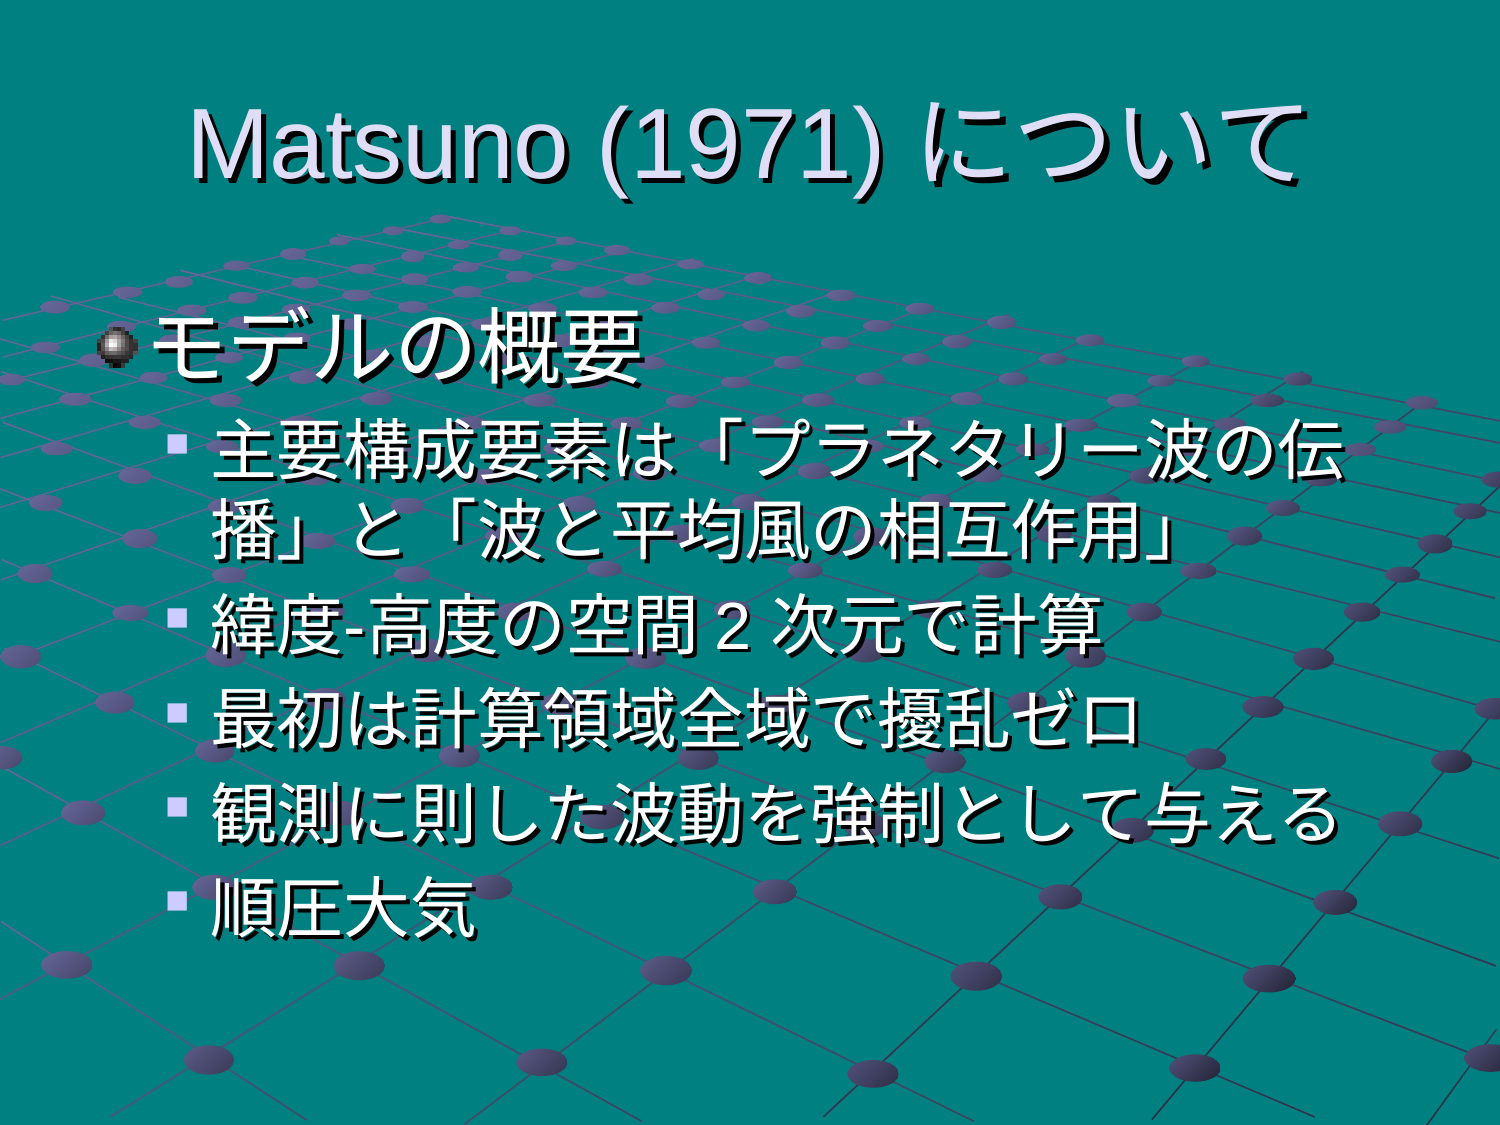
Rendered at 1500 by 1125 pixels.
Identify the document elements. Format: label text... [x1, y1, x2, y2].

picture [89, 319, 138, 368]
text_box モデルの概要 主要構成要素は「プラネタリー波の伝播」と「波と平均風の相互作用」 緯度-高度の空間 2 次元で計算 最初は計算領域全域で擾乱ゼロ 観測に則した波動を強制として与える 順圧大気 [75, 286, 1426, 913]
text_box Matsuno (1971) について [75, 45, 1426, 233]
